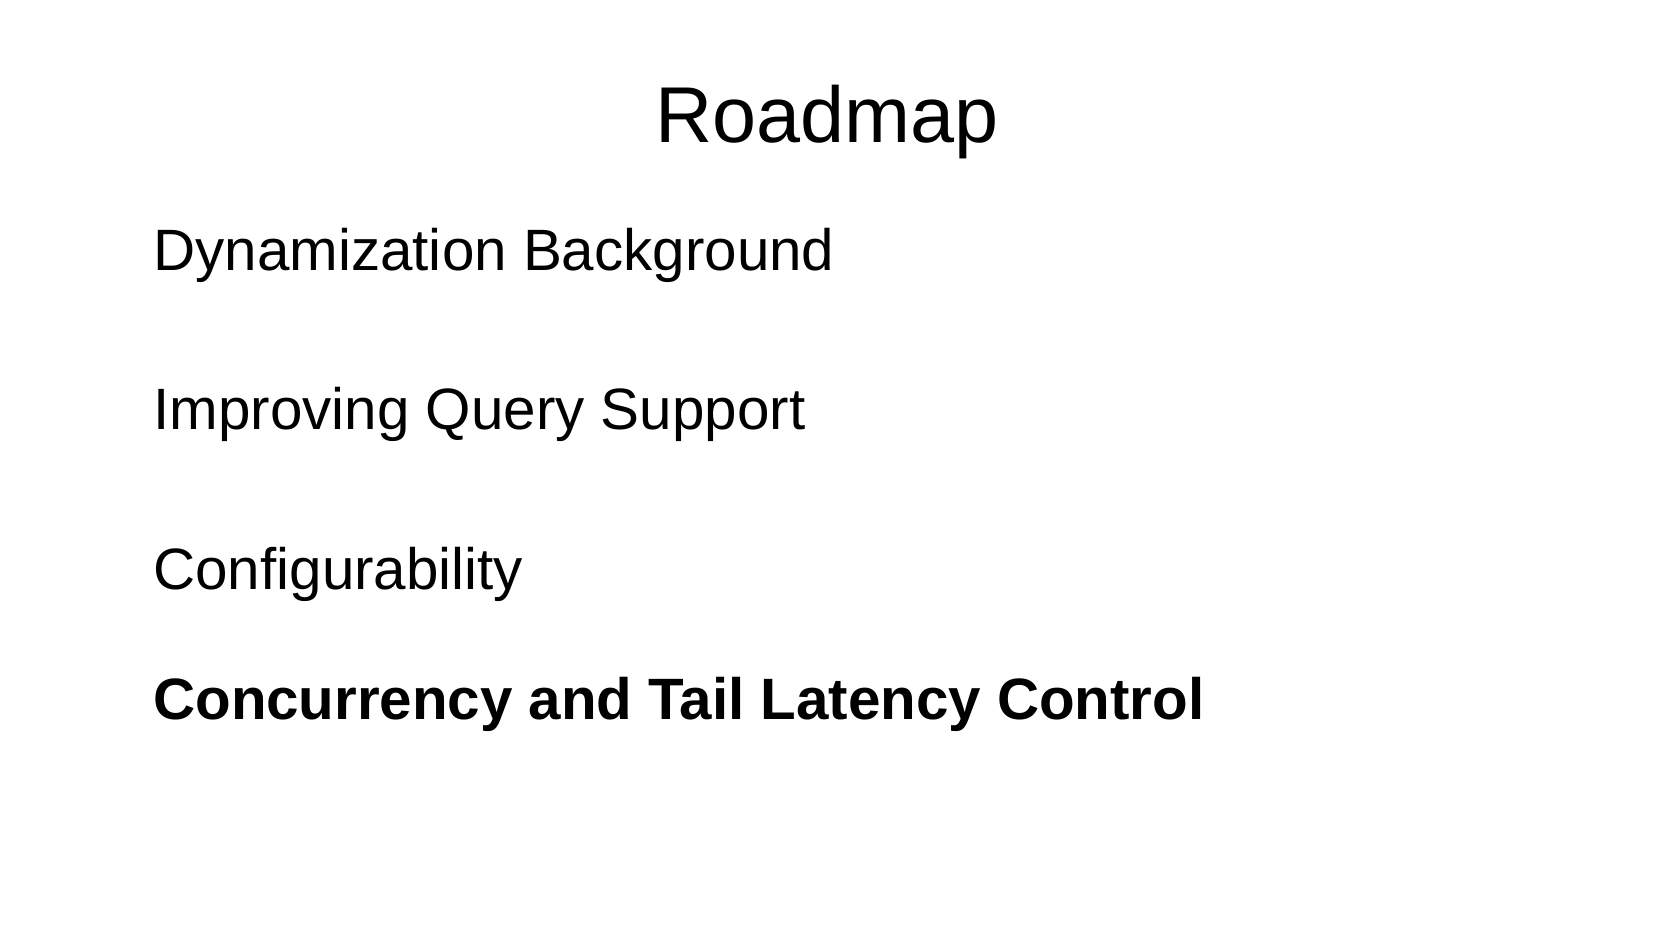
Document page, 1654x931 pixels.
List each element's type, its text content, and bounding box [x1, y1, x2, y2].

list Dynamization Background Improving Query Support Configurability Concurrency and Tail Latency Control [82, 217, 1571, 758]
title Roadmap [82, 37, 1571, 193]
